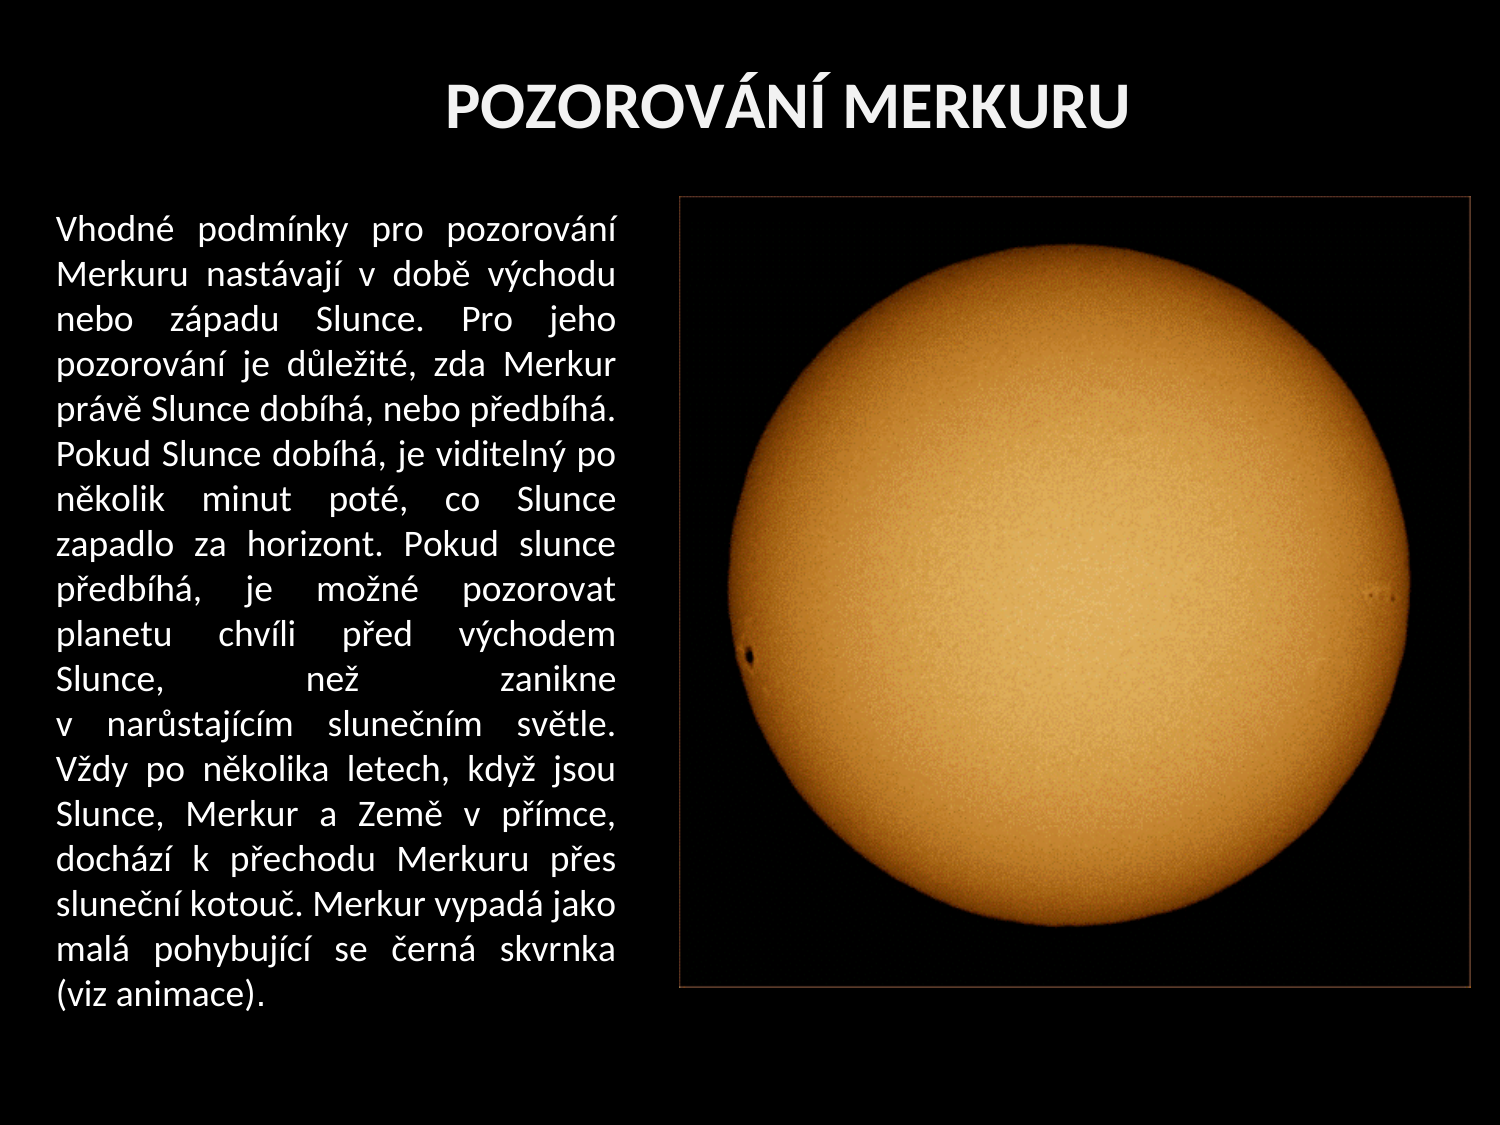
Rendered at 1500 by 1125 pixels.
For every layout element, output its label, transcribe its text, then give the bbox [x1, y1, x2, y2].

picture [679, 196, 1471, 988]
text_box Vhodné podmínky pro pozorování Merkuru nastávají v době východu nebo západu Slunce. Pro jeho pozorování je důležité, zda Merkur právě Slunce dobíhá, nebo předbíhá. Pokud Slunce dobíhá, je viditelný po několik minut poté, co Slunce zapadlo za horizont. Pokud slunce předbíhá, je možné pozorovat planetu chvíli před východem Slunce, než zanikne v narůstajícím slunečním světle. Vždy po několika letech, když jsou Slunce, Merkur a Země v přímce, dochází k přechodu Merkuru přes sluneční kotouč. Merkur vypadá jako malá pohybující se černá skvrnka (viz animace). [41, 196, 632, 1022]
text_box POZOROVÁNÍ MERKURU [430, 54, 1148, 151]
